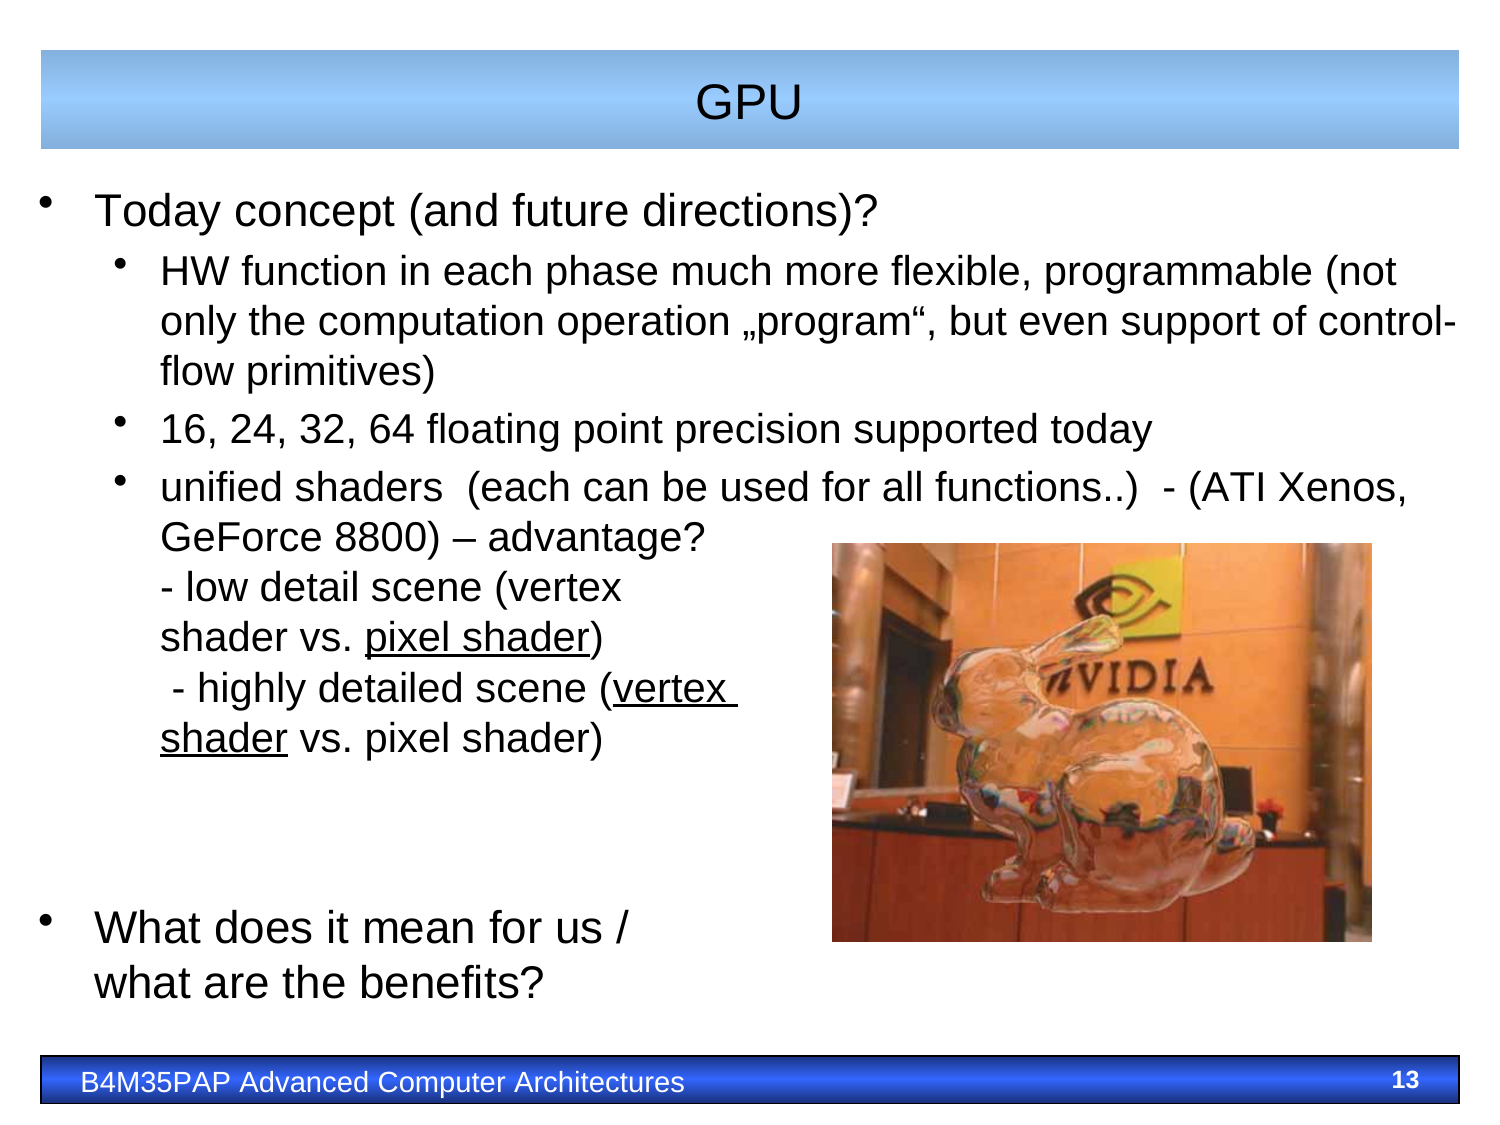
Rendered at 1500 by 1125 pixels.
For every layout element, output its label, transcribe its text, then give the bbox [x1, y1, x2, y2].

list Today concept (and future directions)? HW function in each phase much more flexible, programmable (not only the computation operation „program“, but even support of control-flow primitives) 16, 24, 32, 64 floating point precision supported today unified shaders (each can be used for all functions..) - (ATI Xenos, GeForce 8800) – advantage? - low detail scene (vertex shader vs. pixel shader) - highly detailed scene (vertex shader vs. pixel shader) What does it mean for us / what are the benefits? [23, 172, 1483, 1000]
picture [832, 543, 1372, 942]
title GPU [41, 50, 1459, 149]
